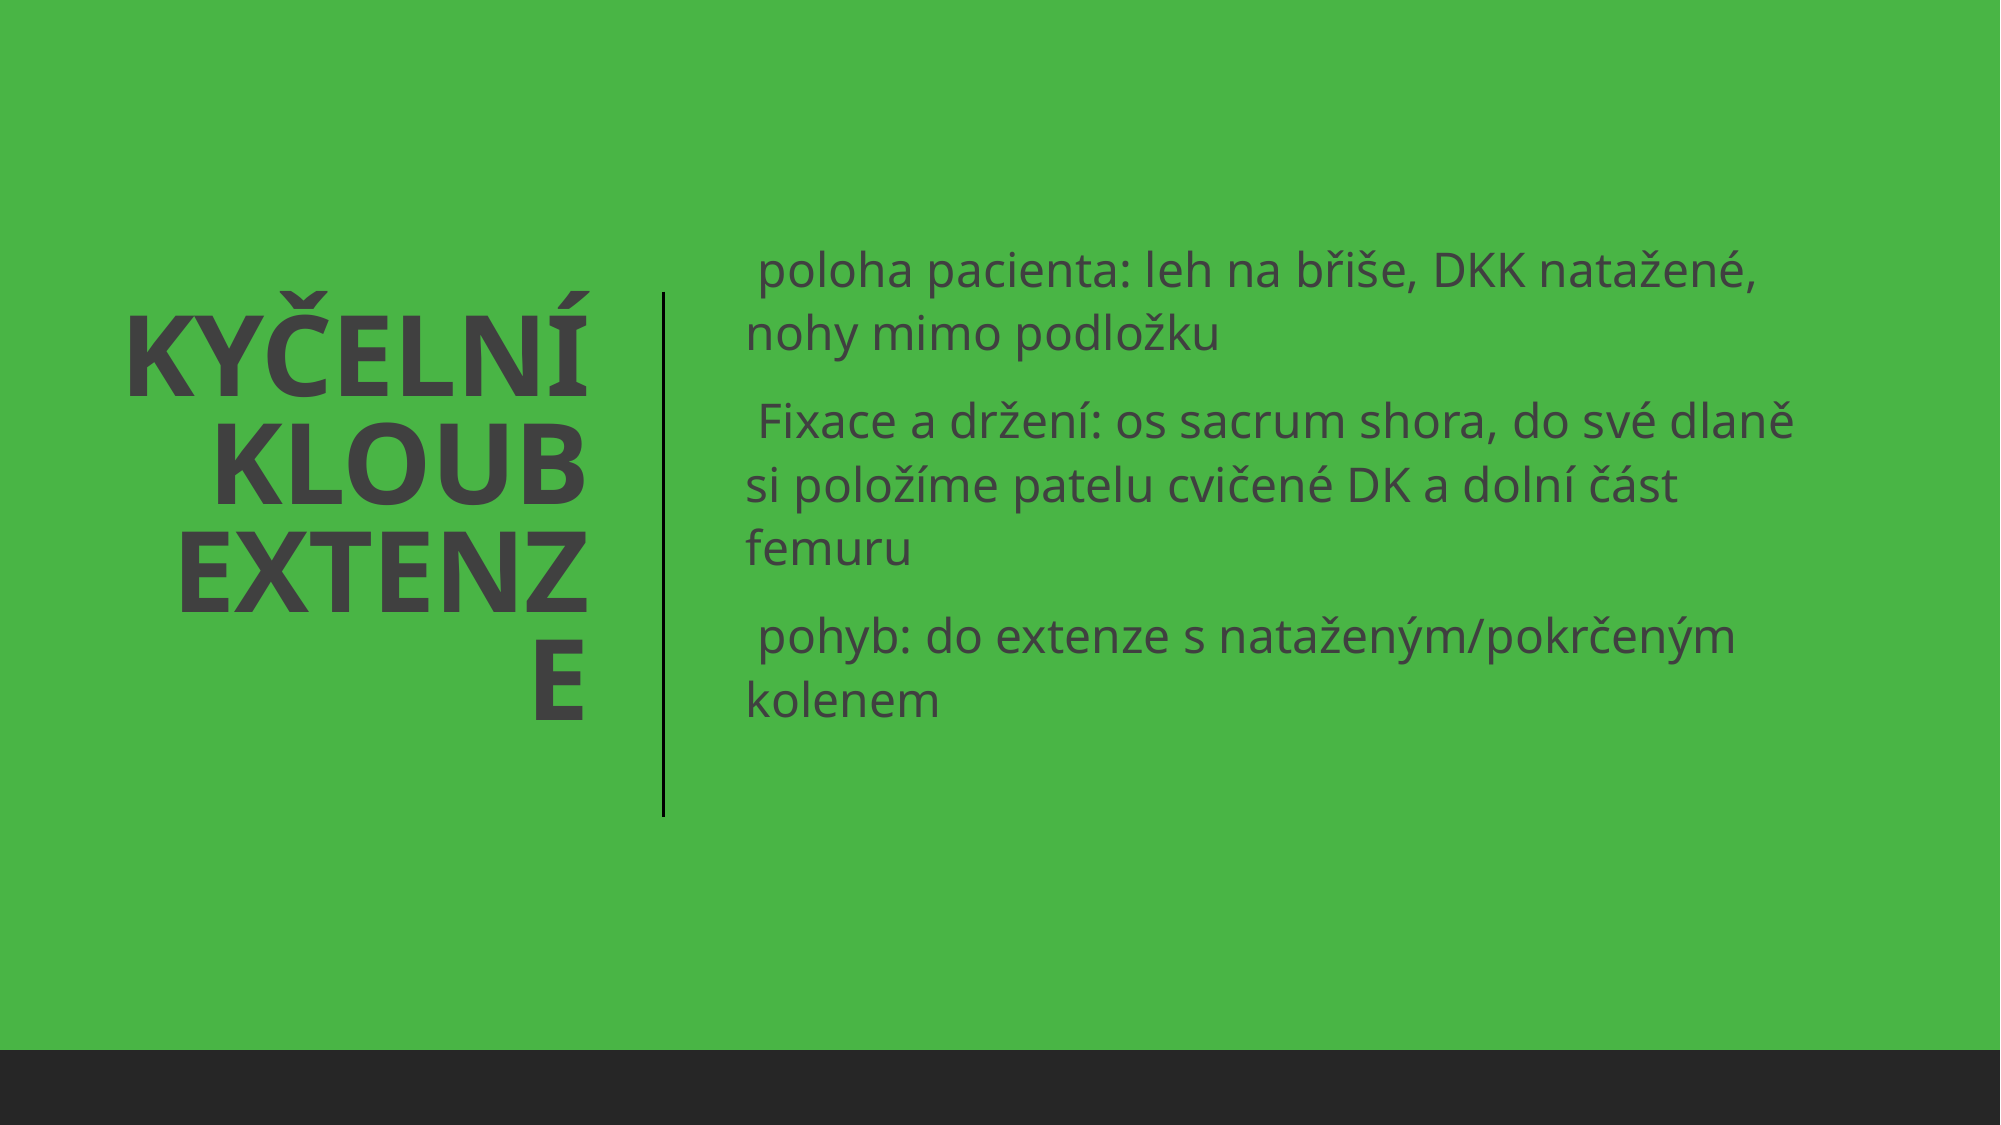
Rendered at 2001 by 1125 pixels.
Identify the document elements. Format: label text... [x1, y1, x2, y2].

list poloha pacienta: leh na břiše, DKK natažené, nohy mimo podložku Fixace a držení: os sacrum shora, do své dlaně si položíme patelu cvičené DK a dolní část femuru pohyb: do extenze s nataženým/pokrčeným kolenem [715, 101, 1831, 947]
title KYČELNÍ KLOUB EXTENZE [105, 105, 610, 947]
text_box [0, 0, 2000, 1125]
